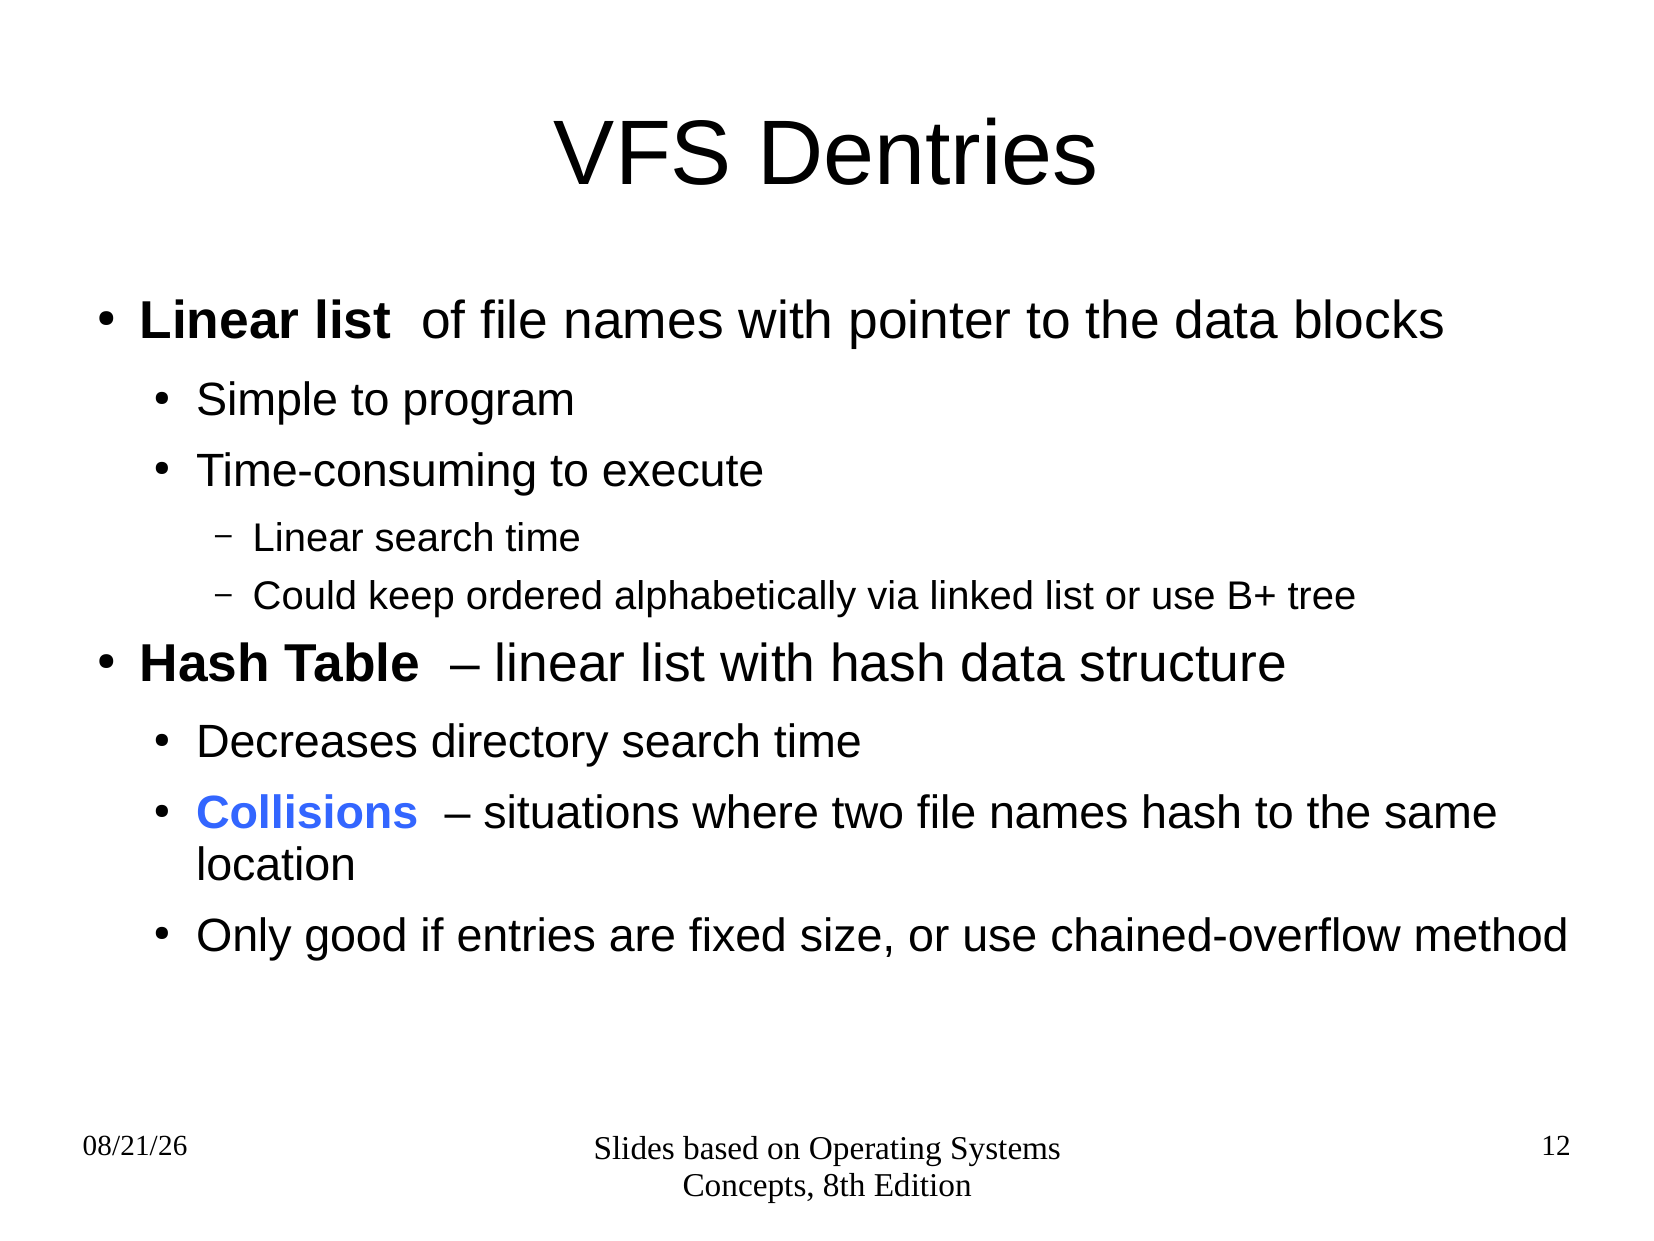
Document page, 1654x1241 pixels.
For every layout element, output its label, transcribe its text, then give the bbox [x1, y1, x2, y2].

list Linear list of file names with pointer to the data blocks Simple to program Time-consuming to execute Linear search time Could keep ordered alphabetically via linked list or use B+ tree Hash Table – linear list with hash data structure Decreases directory search time Collisions – situations where two file names hash to the same location Only good if entries are fixed size, or use chained-overflow method [82, 290, 1571, 1010]
title VFS Dentries [82, 49, 1571, 257]
